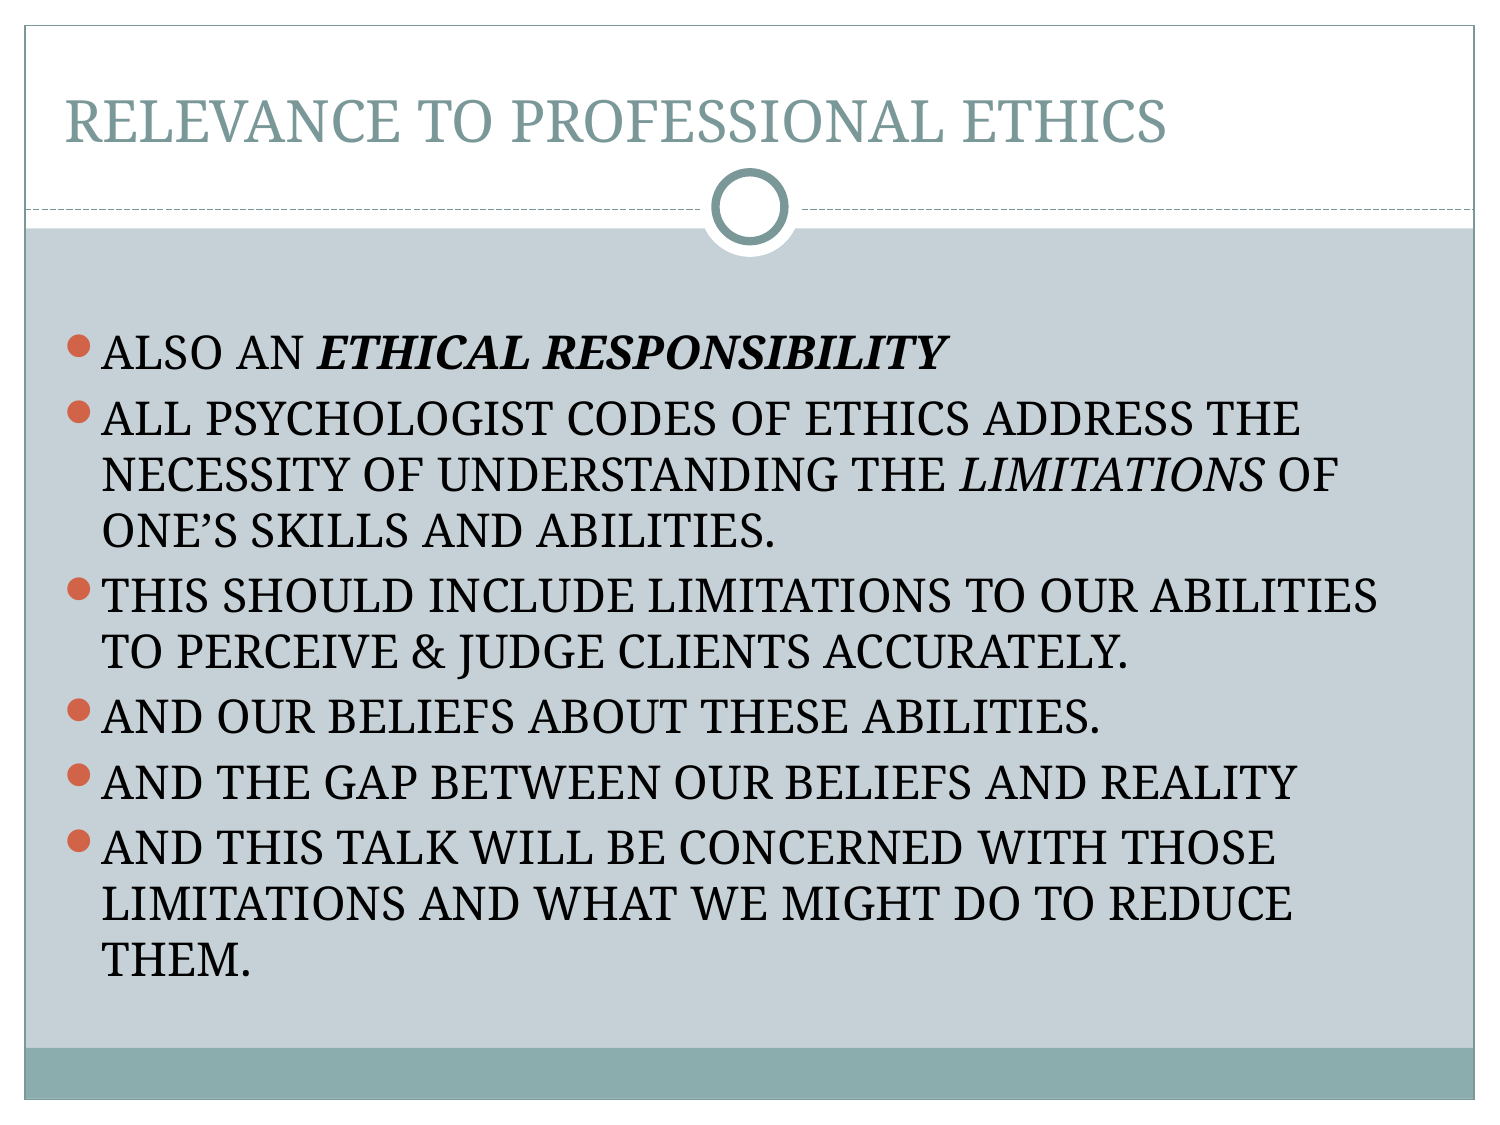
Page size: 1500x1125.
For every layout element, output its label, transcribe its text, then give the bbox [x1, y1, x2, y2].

title RELEVANCE TO PROFESSIONAL ETHICS [49, 37, 1450, 162]
list ALSO AN ETHICAL RESPONSIBILITY ALL PSYCHOLOGIST CODES OF ETHICS ADDRESS THE NECESSITY OF UNDERSTANDING THE LIMITATIONS OF ONE’S SKILLS AND ABILITIES. THIS SHOULD INCLUDE LIMITATIONS TO OUR ABILITIES TO PERCEIVE & JUDGE CLIENTS ACCURATELY. AND OUR BELIEFS ABOUT THESE ABILITIES. AND THE GAP BETWEEN OUR BELIEFS AND REALITY AND THIS TALK WILL BE CONCERNED WITH THOSE LIMITATIONS AND WHAT WE MIGHT DO TO REDUCE THEM. [49, 250, 1445, 1001]
